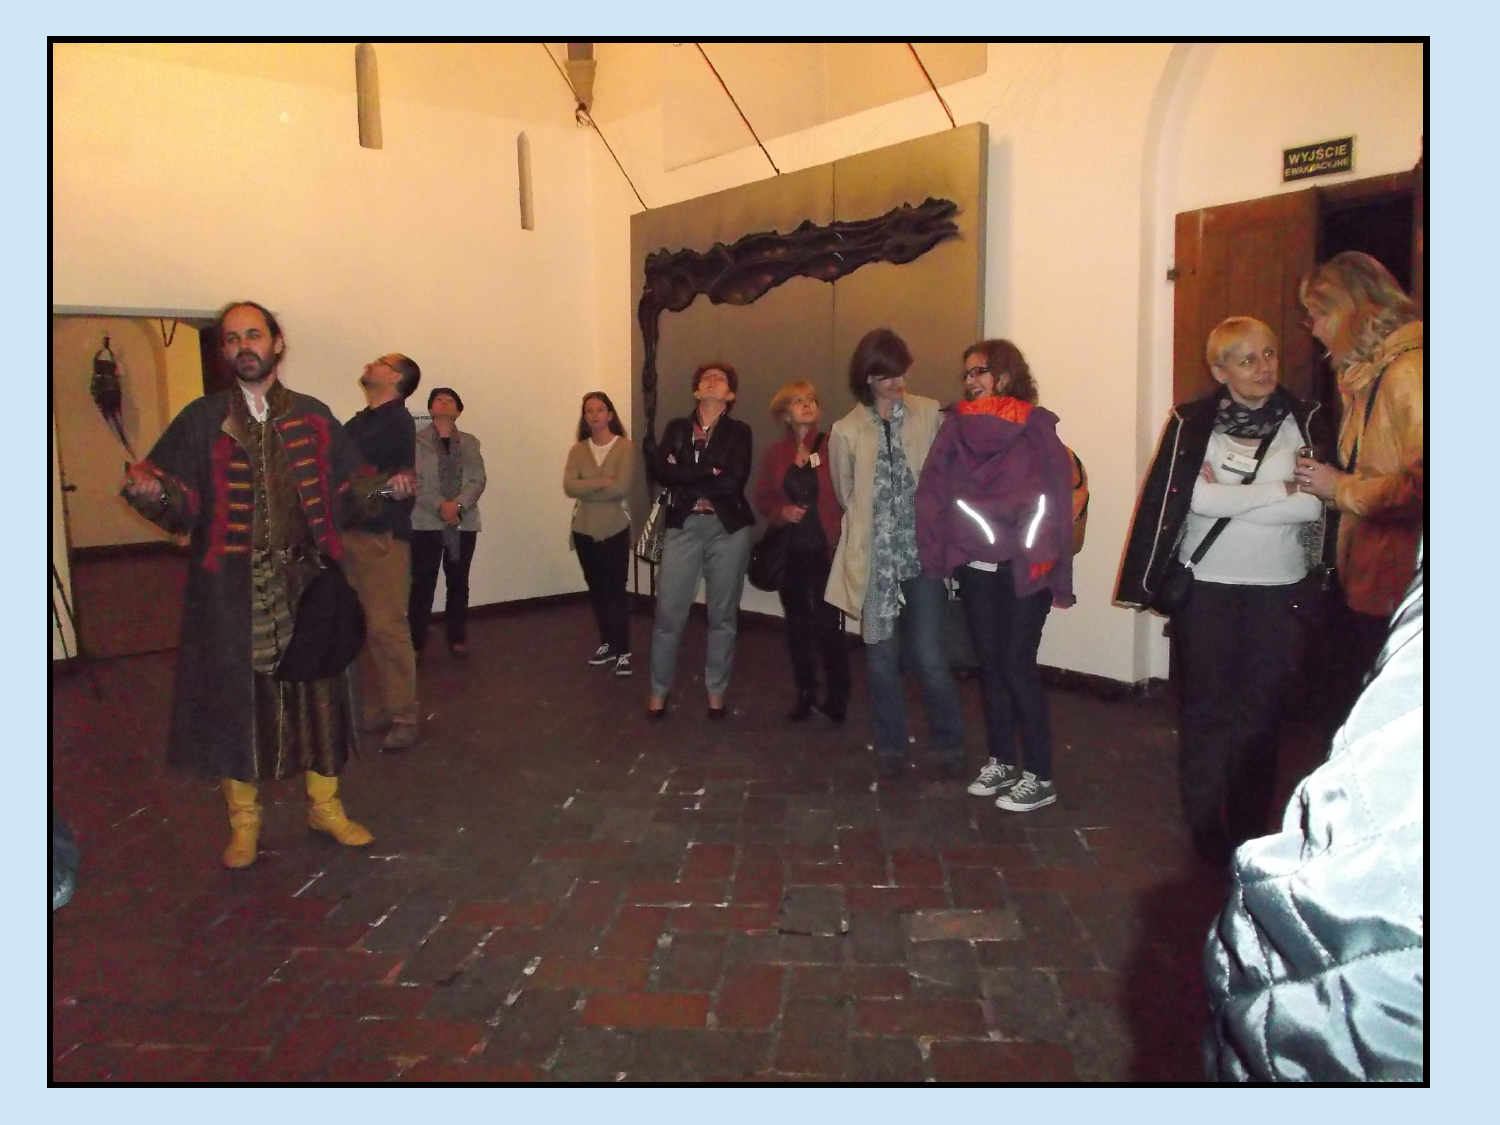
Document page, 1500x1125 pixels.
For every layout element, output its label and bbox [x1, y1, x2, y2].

picture [53, 42, 1424, 1083]
